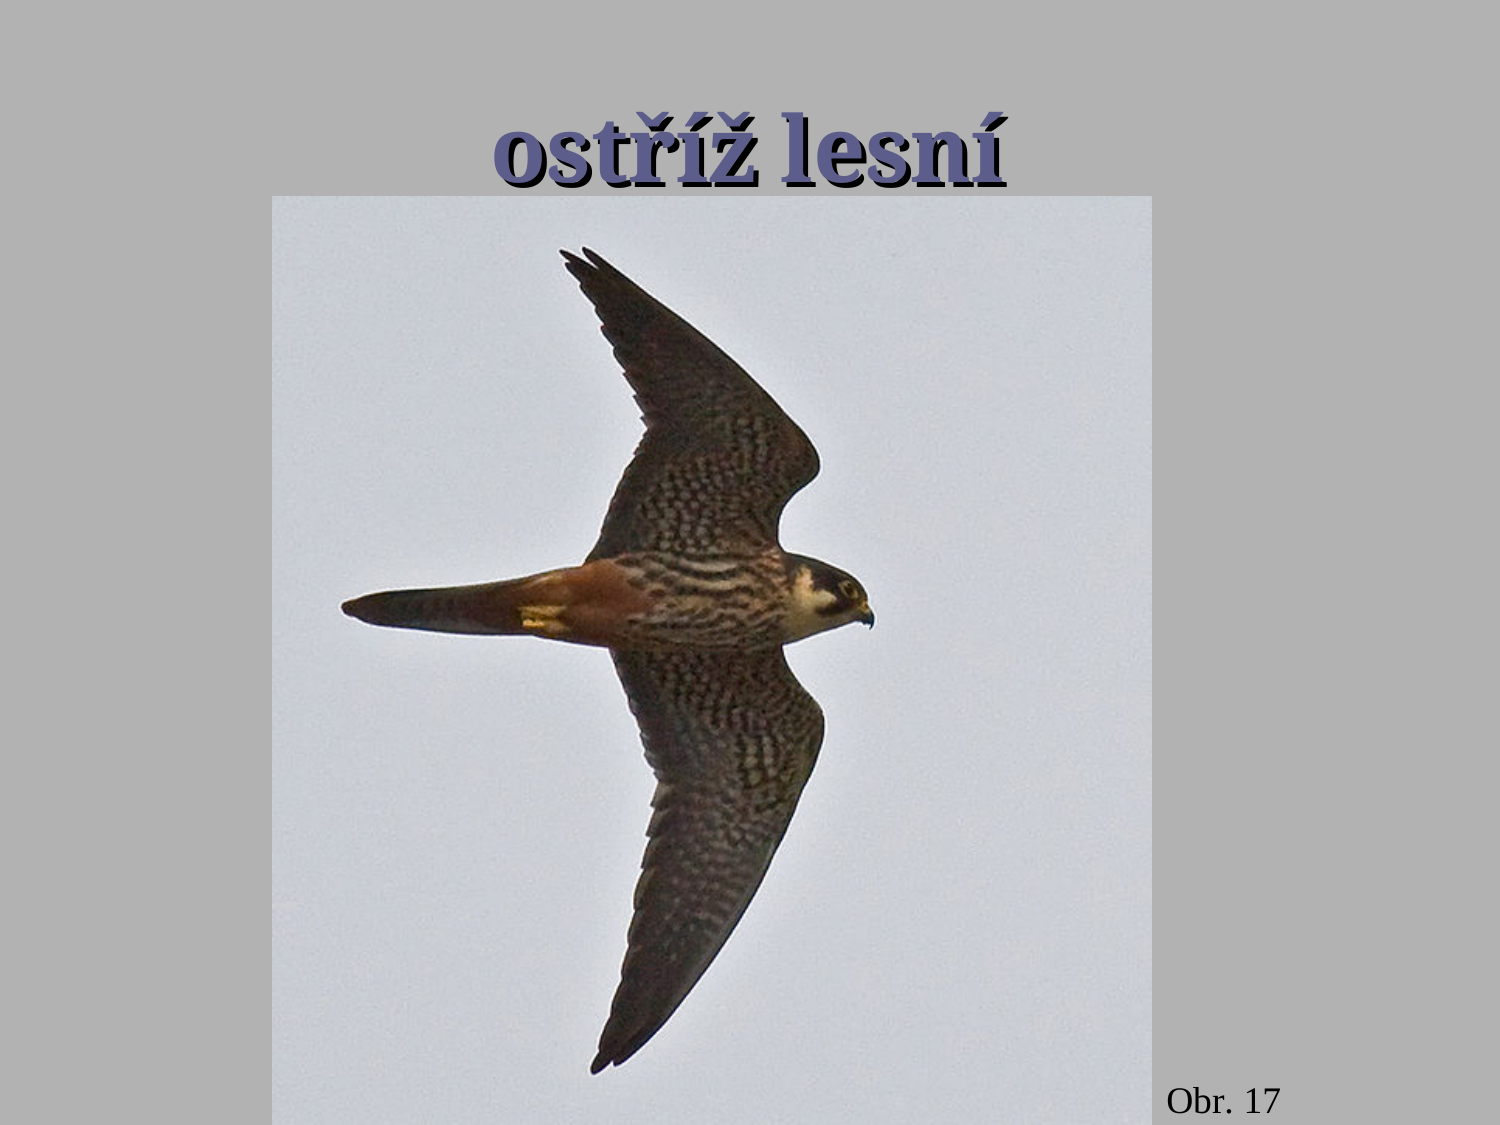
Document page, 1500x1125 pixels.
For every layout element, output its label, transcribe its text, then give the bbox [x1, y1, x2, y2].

title ostříž lesní [49, 37, 1446, 255]
text_box Obr. 17 [1151, 1068, 1329, 1125]
picture [272, 196, 1152, 1125]
